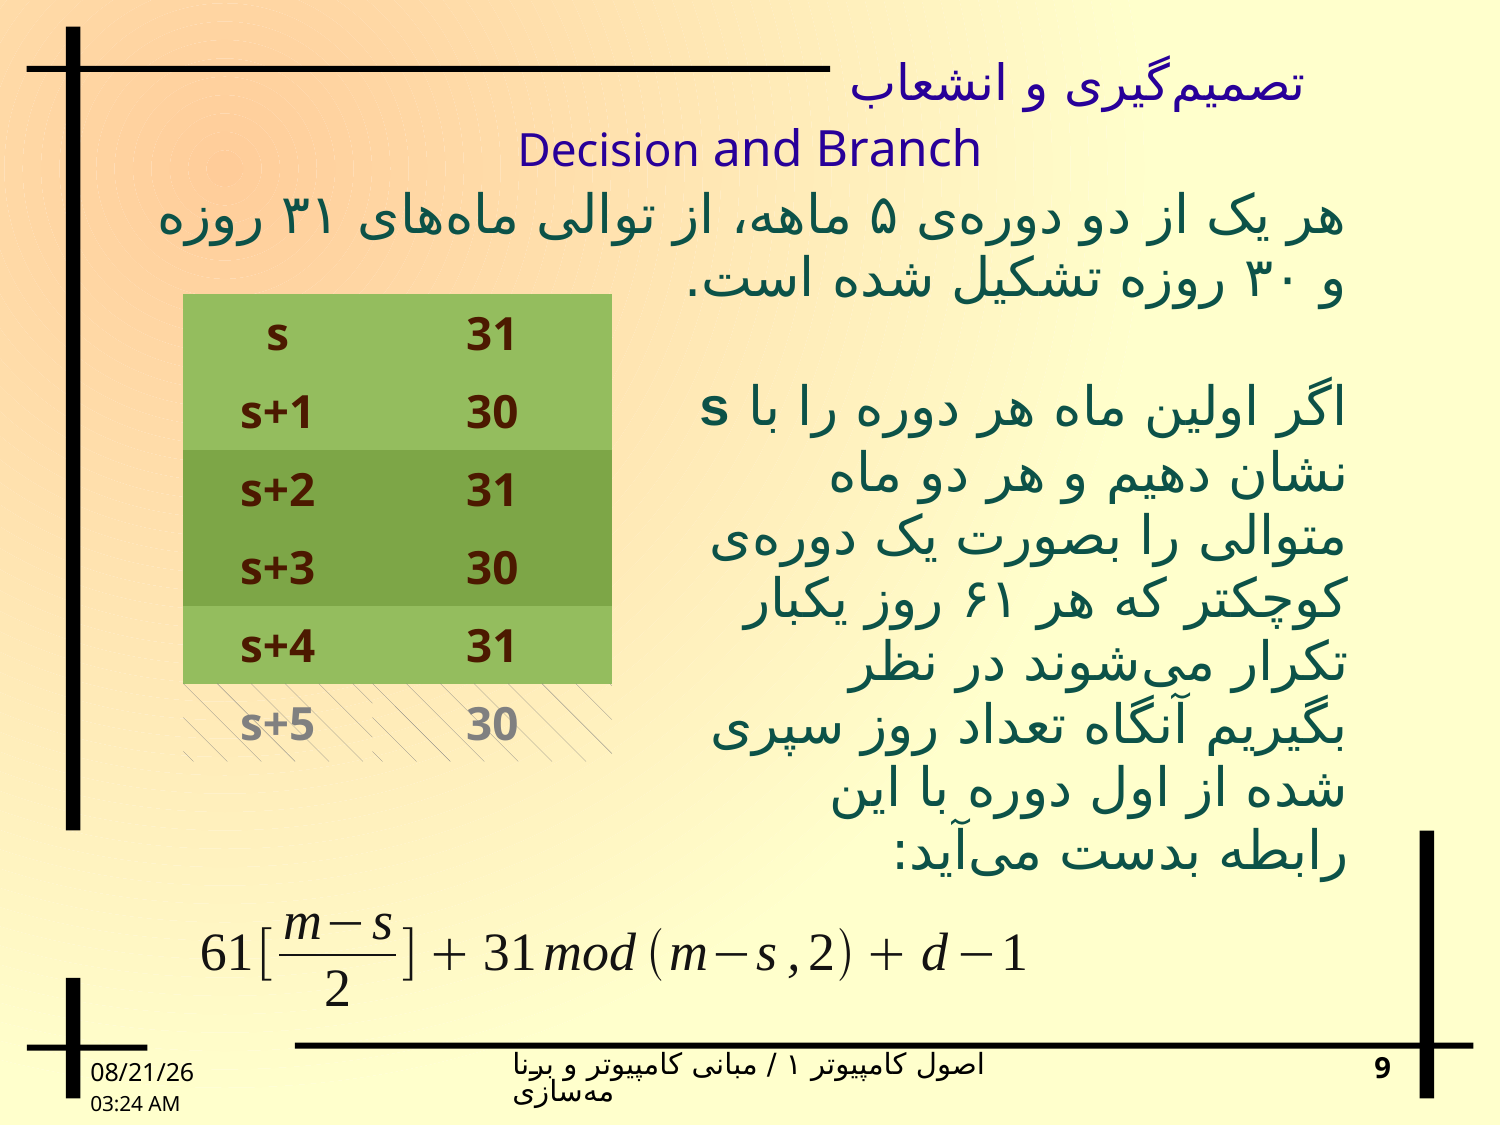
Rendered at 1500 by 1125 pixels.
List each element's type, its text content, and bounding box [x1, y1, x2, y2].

title تصمیم‌گیری و انشعاب Decision and Branch [109, 57, 1391, 178]
table_cell 31 [372, 606, 612, 684]
table_header s [183, 294, 372, 372]
table_cell 31 [372, 450, 612, 528]
list هر یک از دو دوره‌ی ۵ ماهه، از توالی ماه‌های ۳۱ روزه و ۳۰ روزه تشکیل شده است. [132, 183, 1400, 362]
table_cell s+4 [183, 606, 372, 684]
chart [193, 891, 1034, 1019]
table_cell s+2 [183, 450, 372, 528]
table_header 31 [372, 294, 612, 372]
list اگر اولین ماه هر دوره را با s نشان دهیم و هر دو ماه متوالی را بصورت یک دوره‌ی کوچکتر که هر ۶۱ روز یکبار تکرار می‌شوند در نظر بگیریم آنگاه تعداد روز سپری شده از اول دوره‌ با این رابطه بدست می‌آید: [693, 375, 1402, 884]
table_cell s+1 [183, 372, 372, 450]
table_cell s+3 [183, 528, 372, 606]
table_cell 30 [372, 528, 612, 606]
table_cell 30 [372, 684, 612, 762]
table_cell 30 [372, 372, 612, 450]
table_cell s+5 [183, 684, 372, 762]
